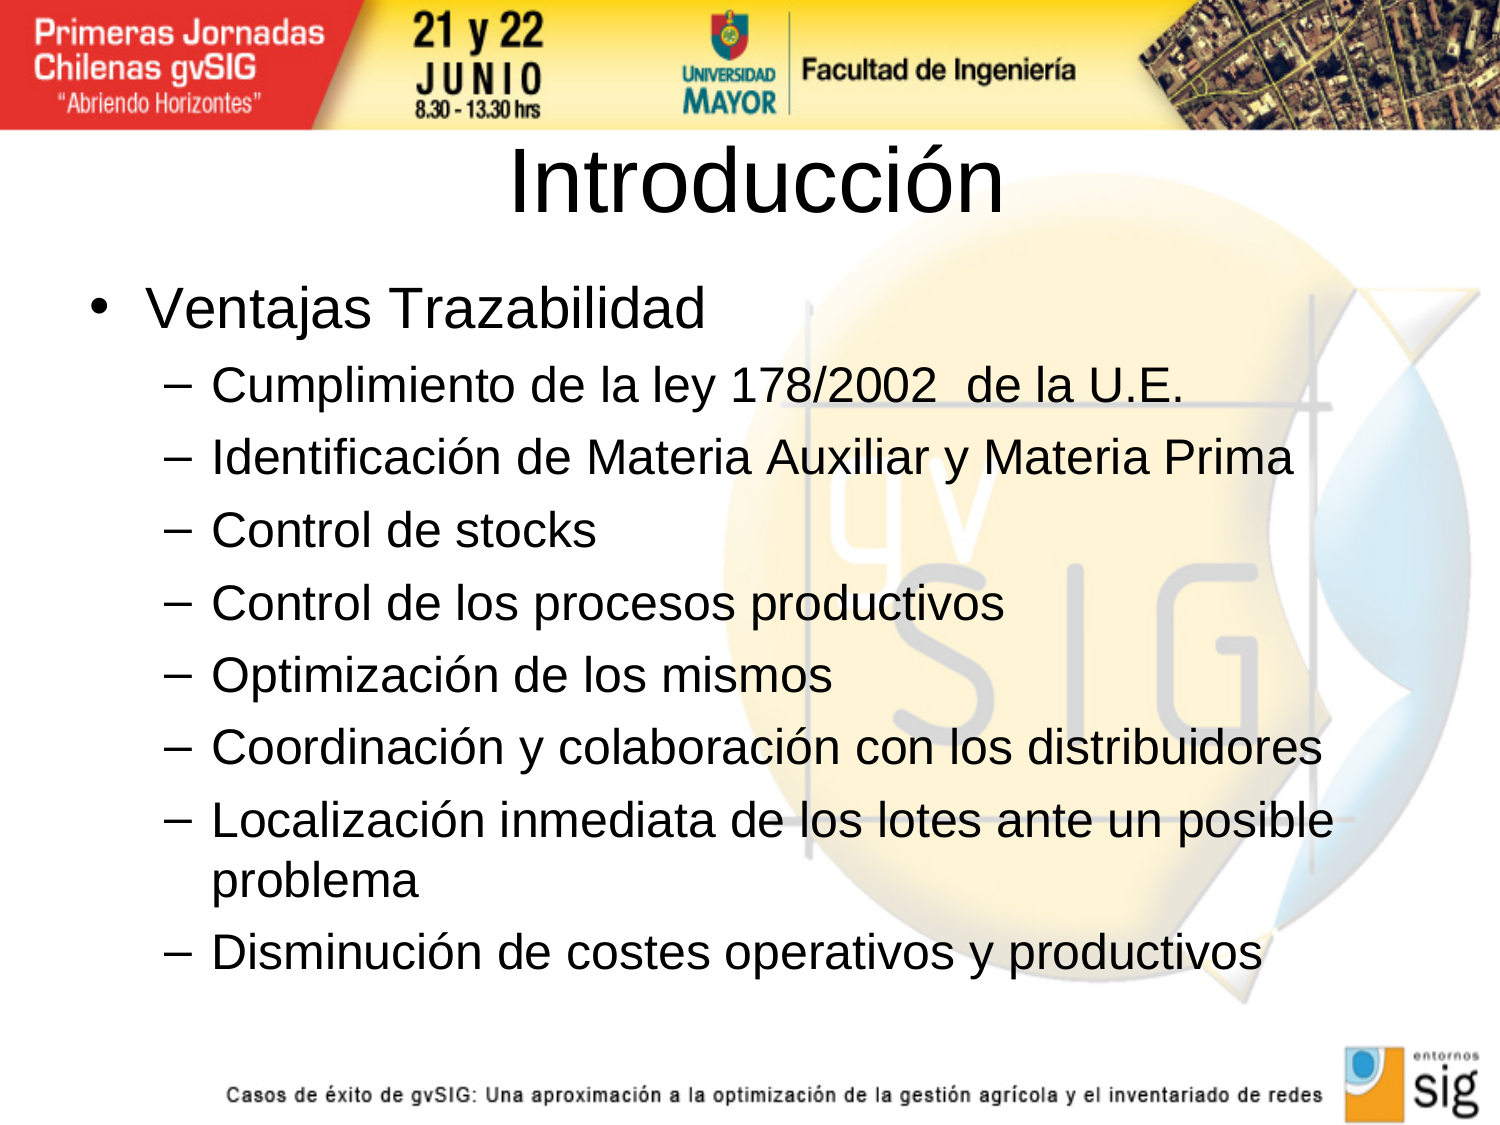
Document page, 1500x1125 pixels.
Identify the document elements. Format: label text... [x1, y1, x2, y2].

title Introducción [82, 81, 1433, 270]
list Ventajas Trazabilidad Cumplimiento de la ley 178/2002 de la U.E. Identificación de Materia Auxiliar y Materia Prima Control de stocks Control de los procesos productivos Optimización de los mismos Coordinación y colaboración con los distribuidores Localización inmediata de los lotes ante un posible problema Disminución de costes operativos y productivos [75, 262, 1426, 1061]
picture [0, 0, 1500, 1125]
